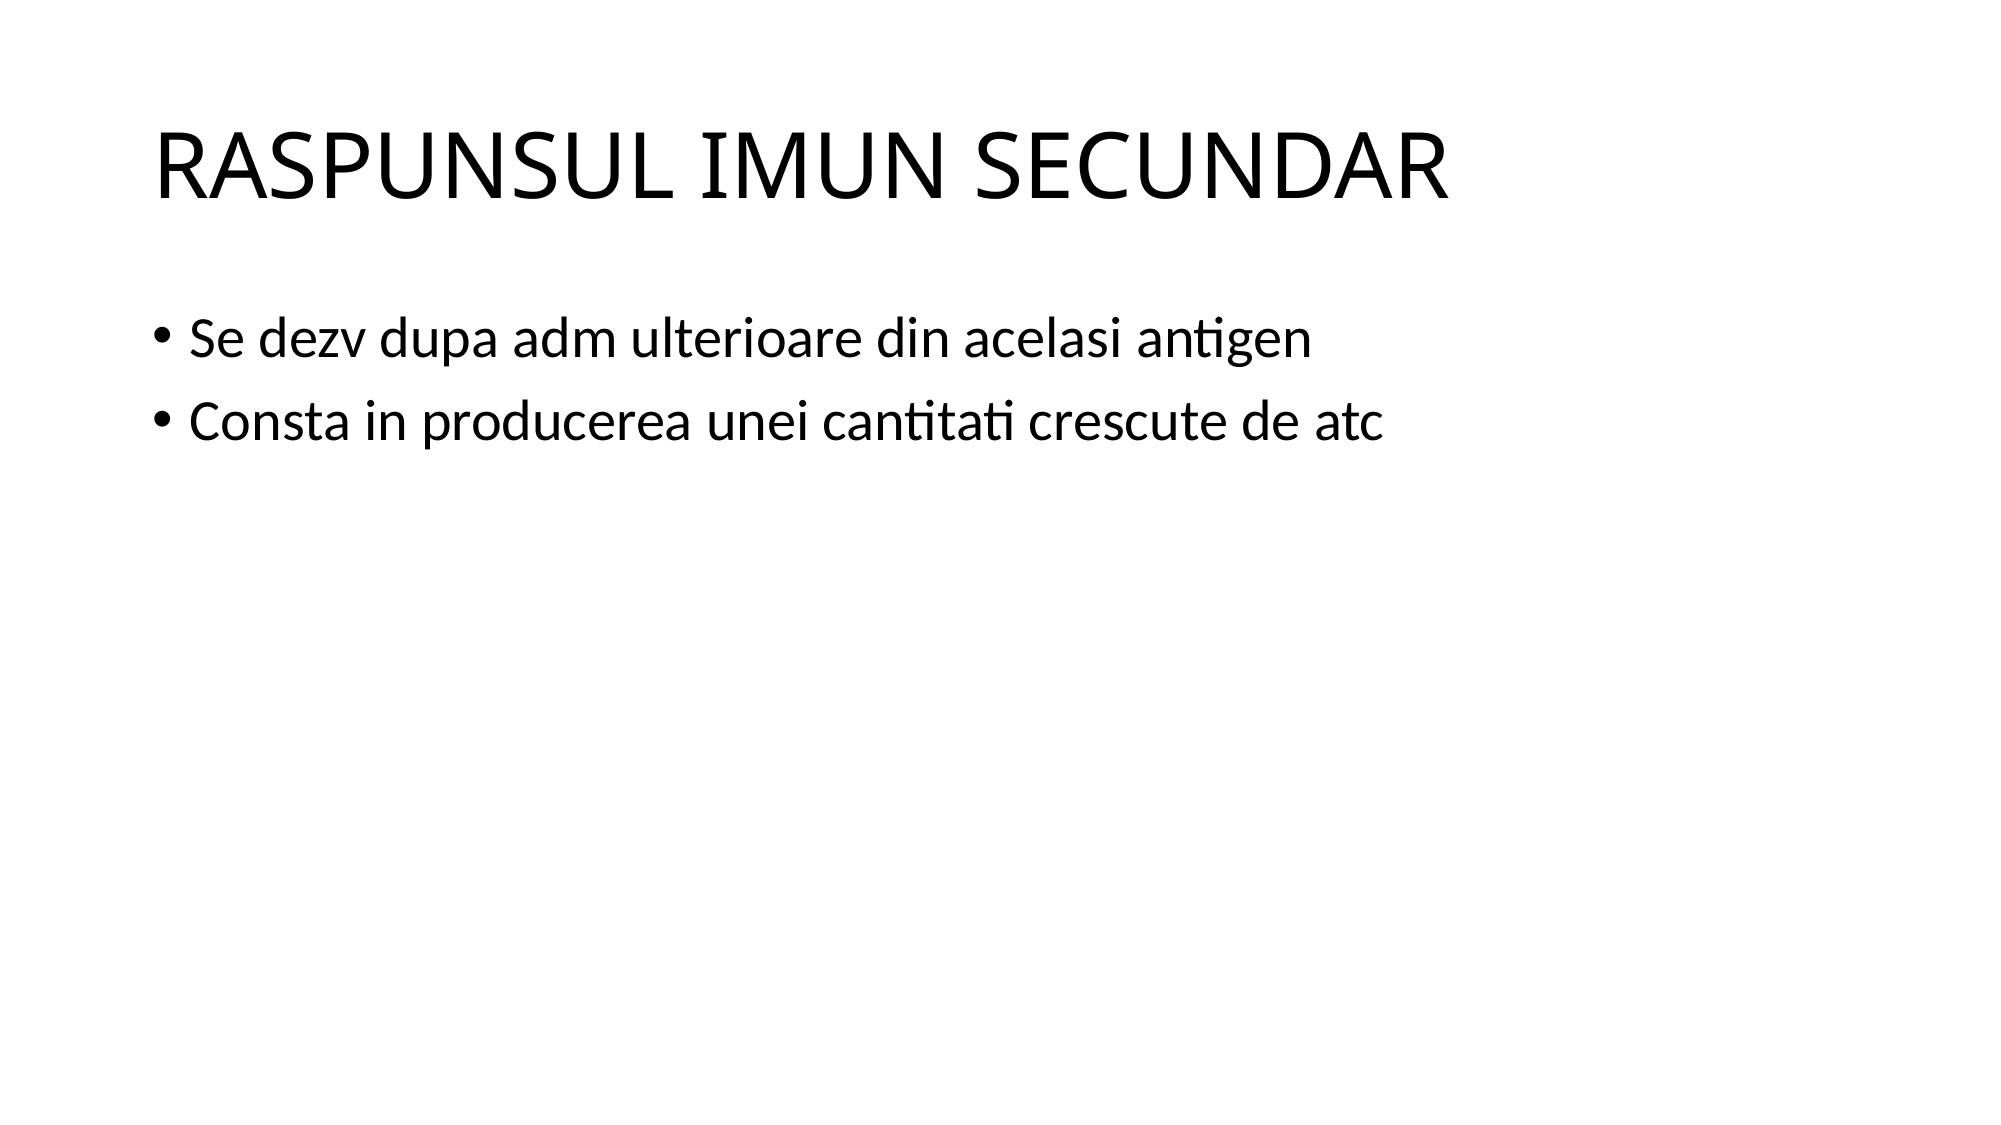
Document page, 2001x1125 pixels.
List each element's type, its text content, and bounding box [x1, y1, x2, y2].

title RASPUNSUL IMUN SECUNDAR [137, 59, 1863, 278]
list Se dezv dupa adm ulterioare din acelasi antigen Consta in producerea unei cantitati crescute de atc [137, 299, 1863, 1014]
